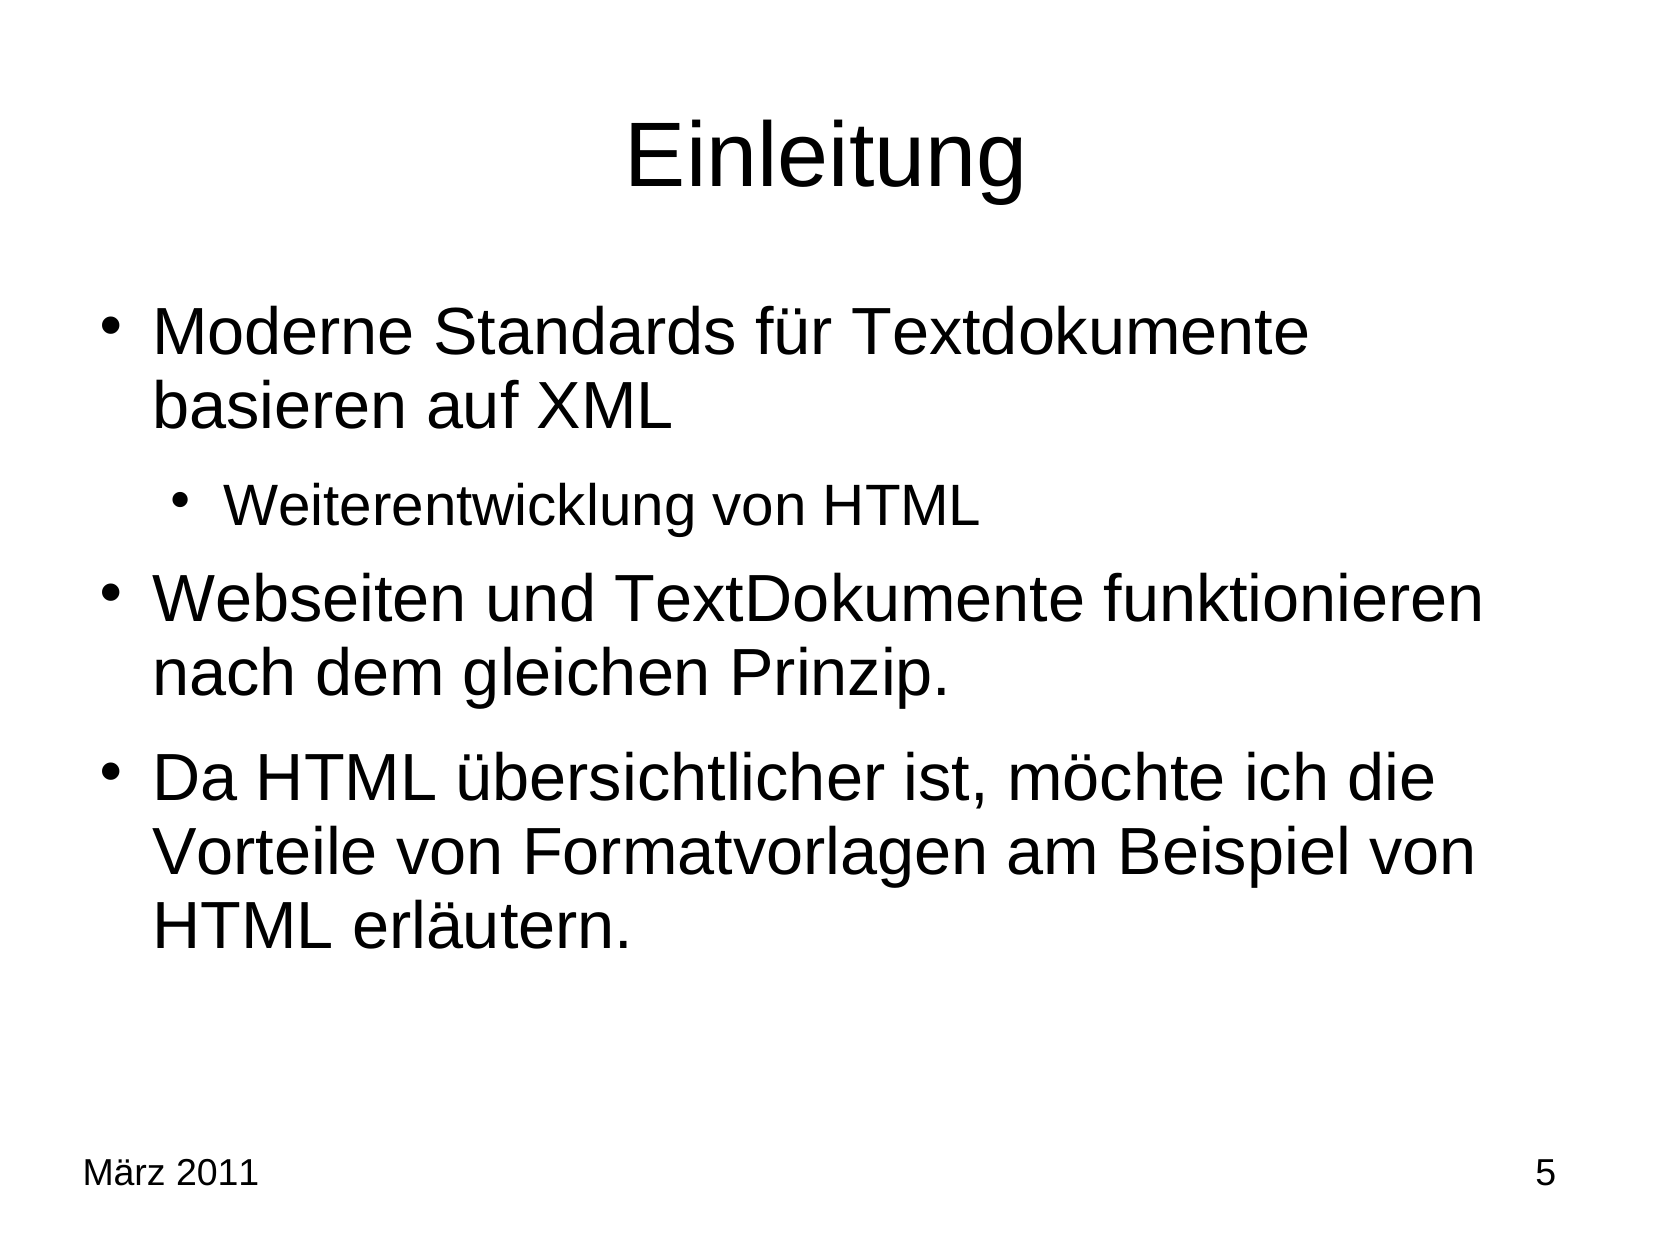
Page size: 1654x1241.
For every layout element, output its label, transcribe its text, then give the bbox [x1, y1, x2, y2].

title Einleitung [82, 49, 1571, 257]
list Moderne Standards für Textdokumente basieren auf XML Weiterentwicklung von HTML Webseiten und Text­Dokumente funktionieren nach dem gleichen Prinzip. Da HTML übersichtlicher ist, möchte ich die Vorteile von Formatvorlagen am Beispiel von HTML erläutern. [82, 290, 1571, 1109]
